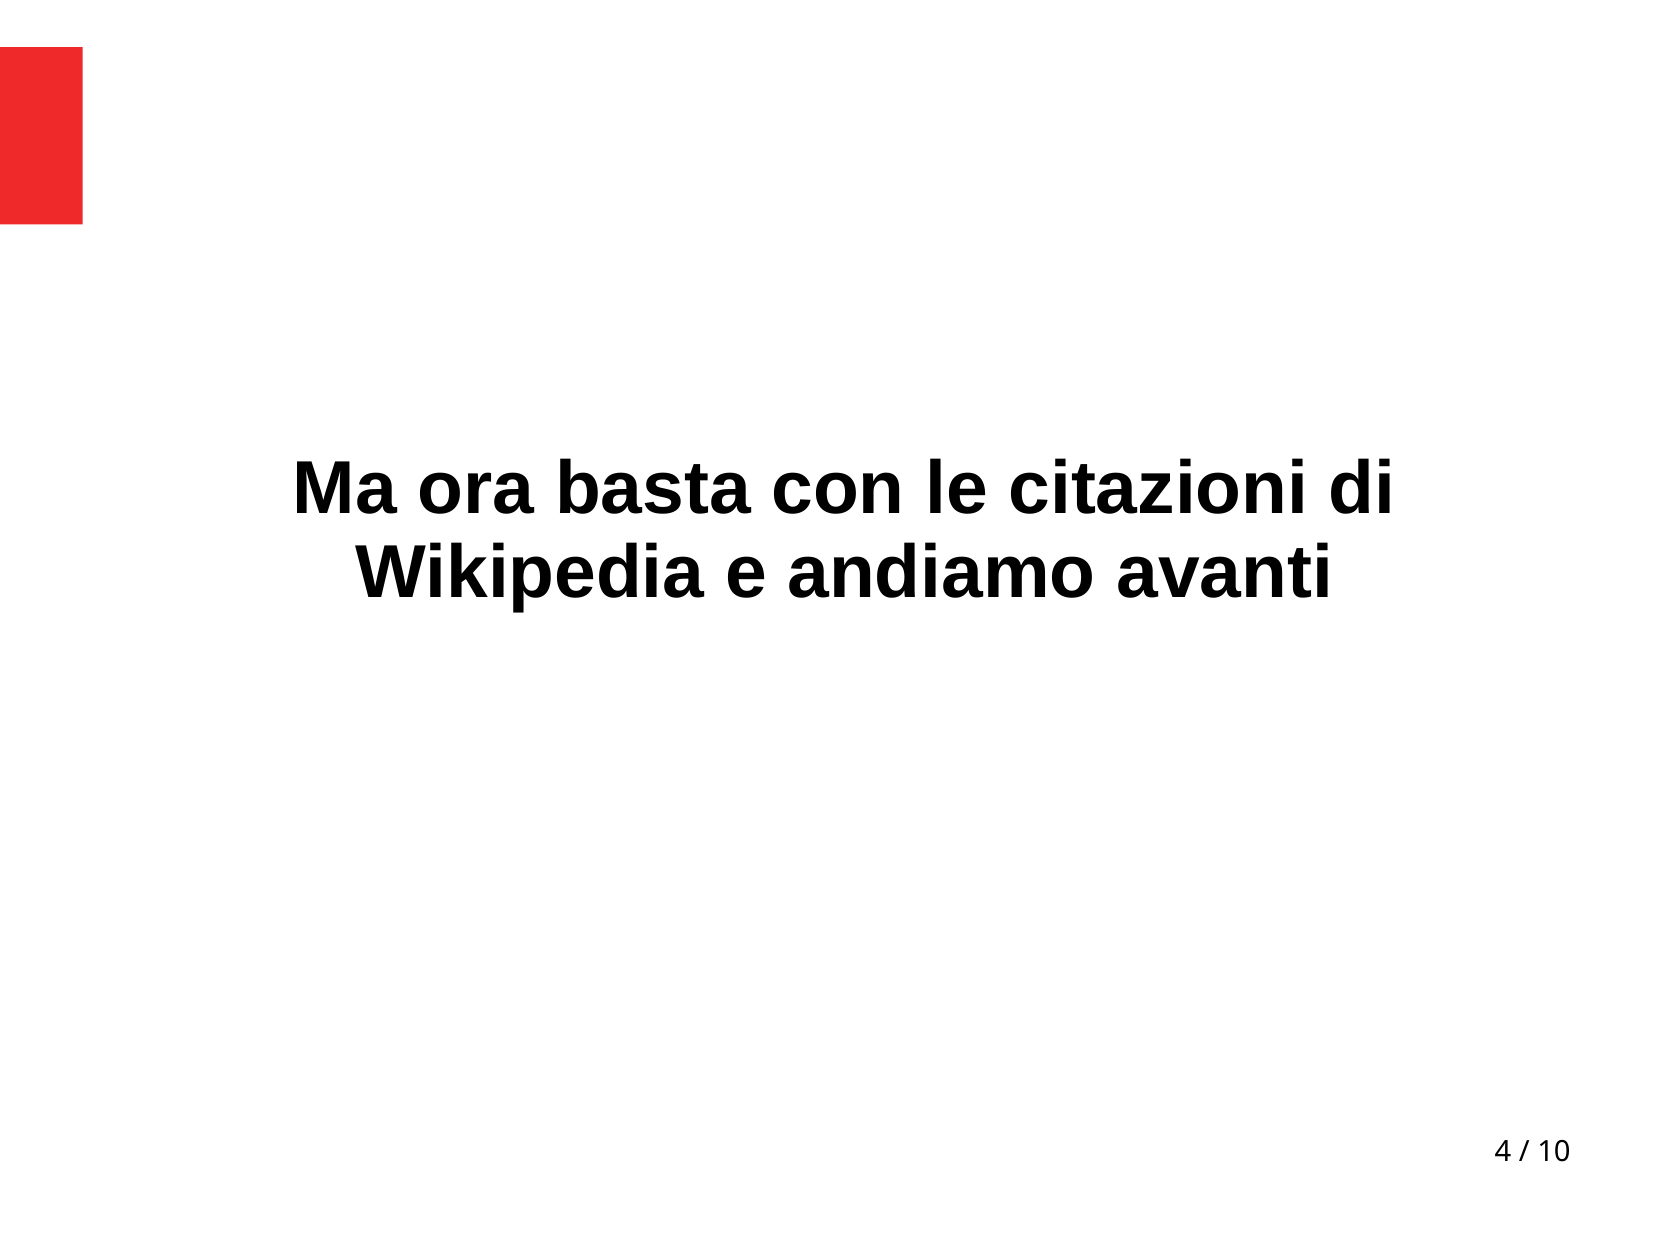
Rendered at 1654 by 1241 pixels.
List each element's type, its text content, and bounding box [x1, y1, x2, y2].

subtitle Ma ora basta con le citazioni di Wikipedia e andiamo avanti [118, 49, 1571, 1010]
